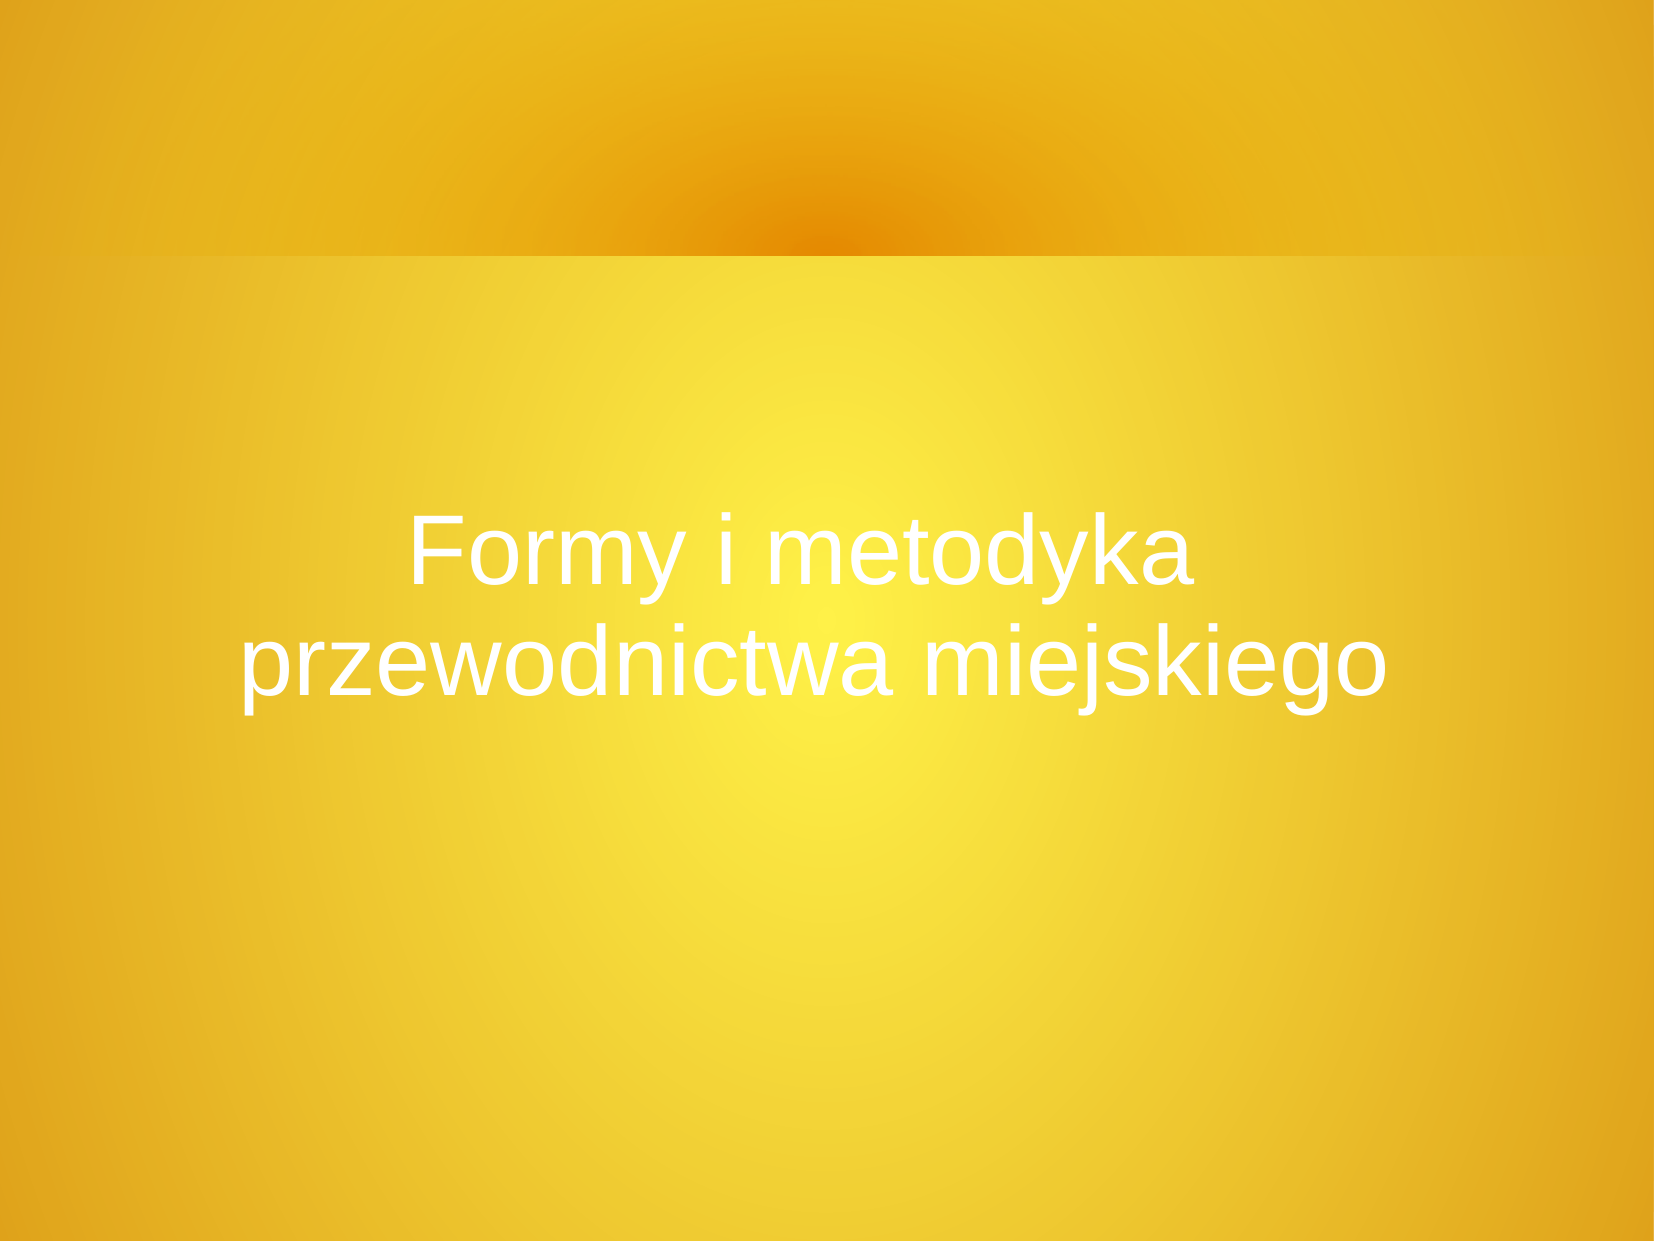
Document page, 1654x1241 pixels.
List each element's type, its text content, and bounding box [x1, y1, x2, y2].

title Formy i metodyka przewodnictwa miejskiego [70, 494, 1560, 716]
